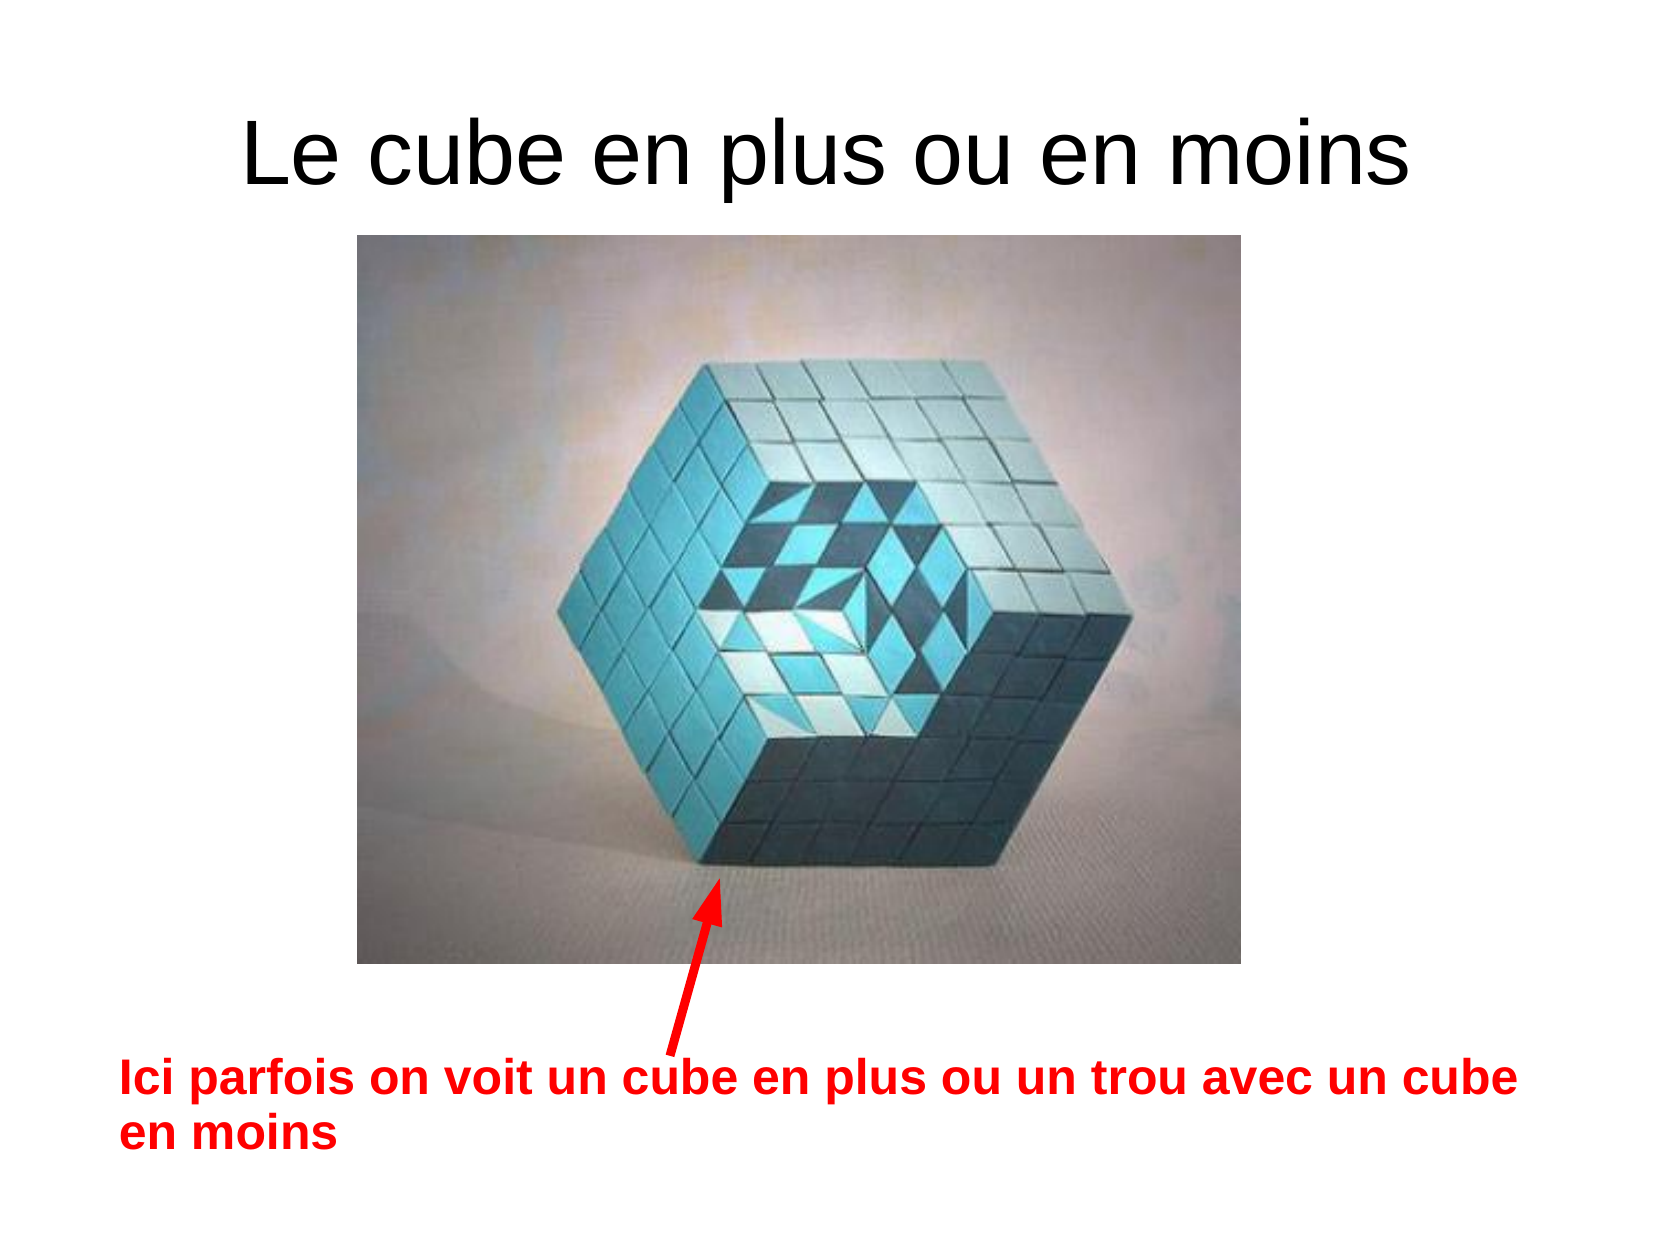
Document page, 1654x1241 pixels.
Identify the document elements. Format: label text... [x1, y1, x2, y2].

picture [357, 235, 1241, 964]
title Le cube en plus ou en moins [82, 49, 1571, 257]
text_box Ici parfois on voit un cube en plus ou un trou avec un cube en moins [104, 1041, 1537, 1170]
